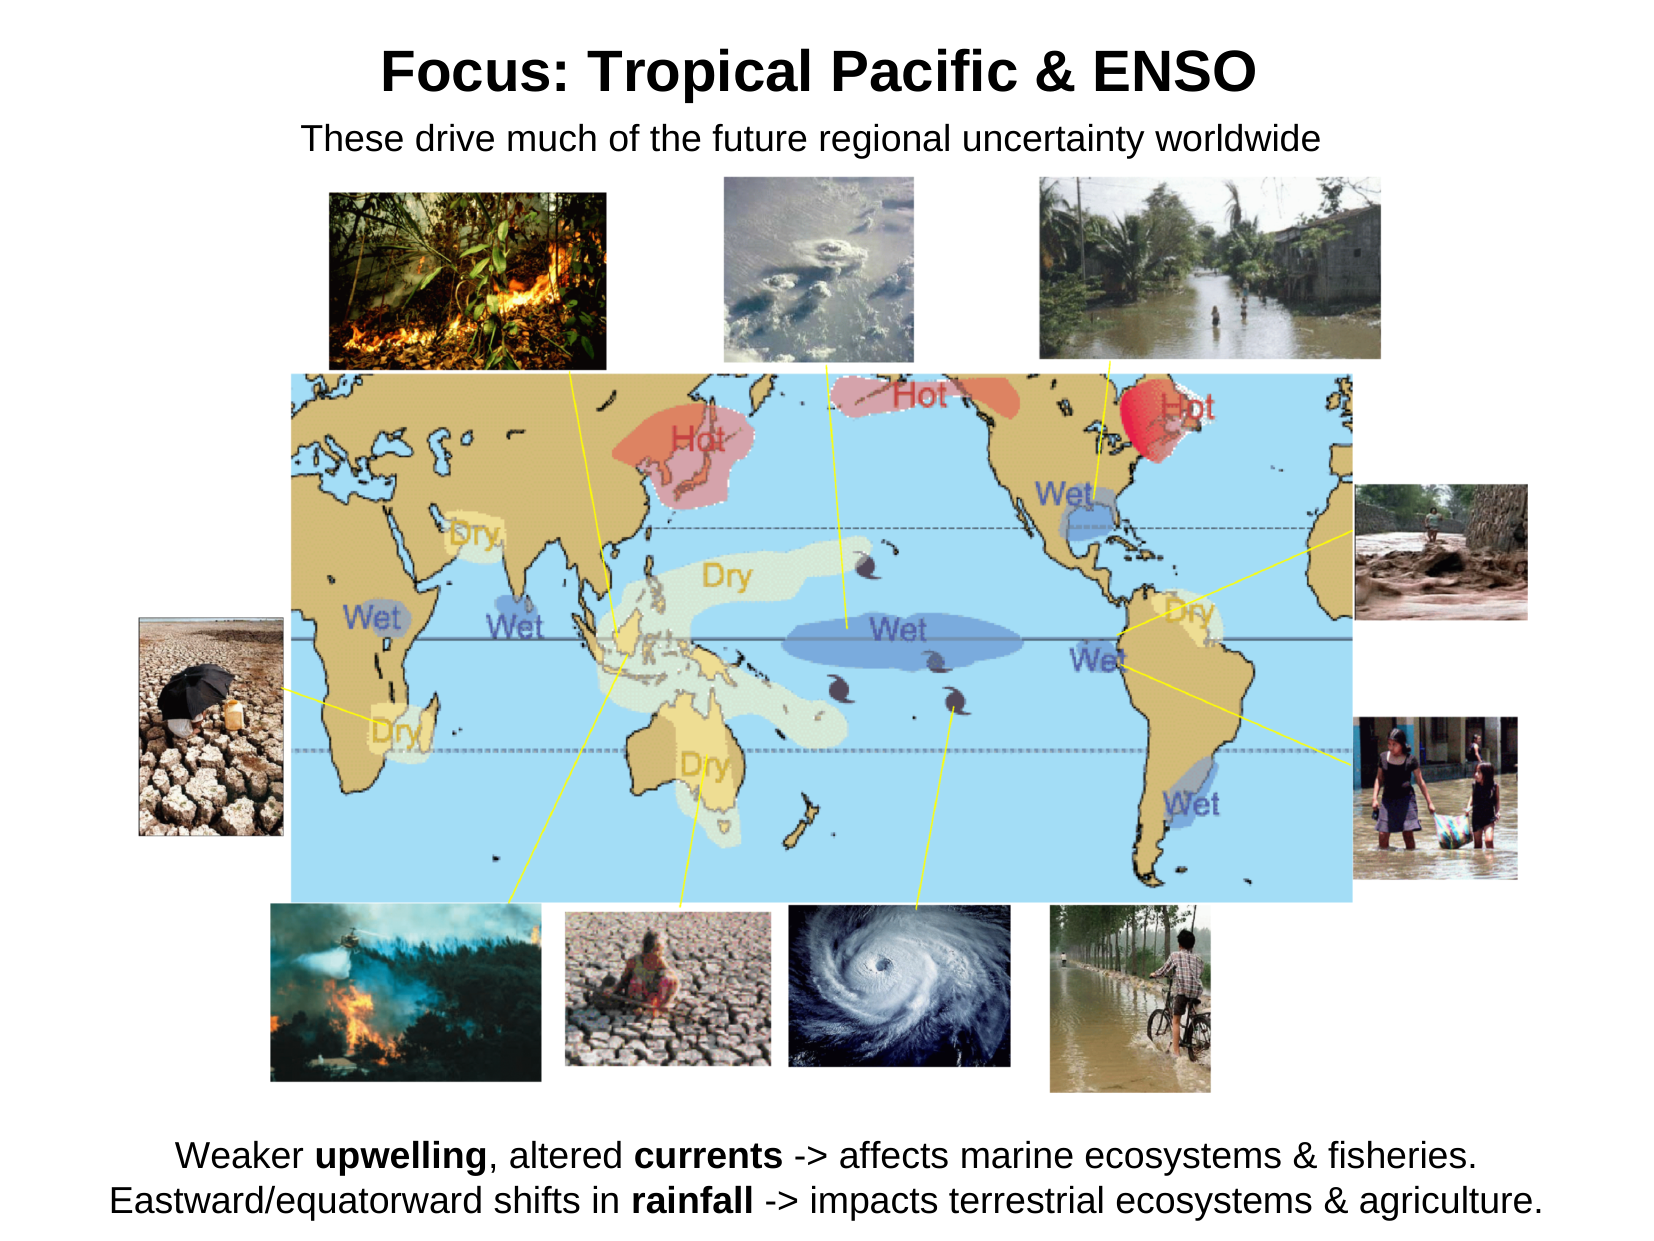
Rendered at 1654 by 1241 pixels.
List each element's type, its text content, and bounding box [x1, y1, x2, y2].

text_box These drive much of the future regional uncertainty worldwide [104, 110, 1519, 160]
text_box Focus: Tropical Pacific & ENSO [32, 39, 1608, 105]
text_box Weaker upwelling, altered currents -> affects marine ecosystems & fisheries. Eastward/equatorward shifts in rainfall -> impacts terrestrial ecosystems & agriculture. [49, 1123, 1605, 1229]
picture [135, 174, 1528, 1093]
